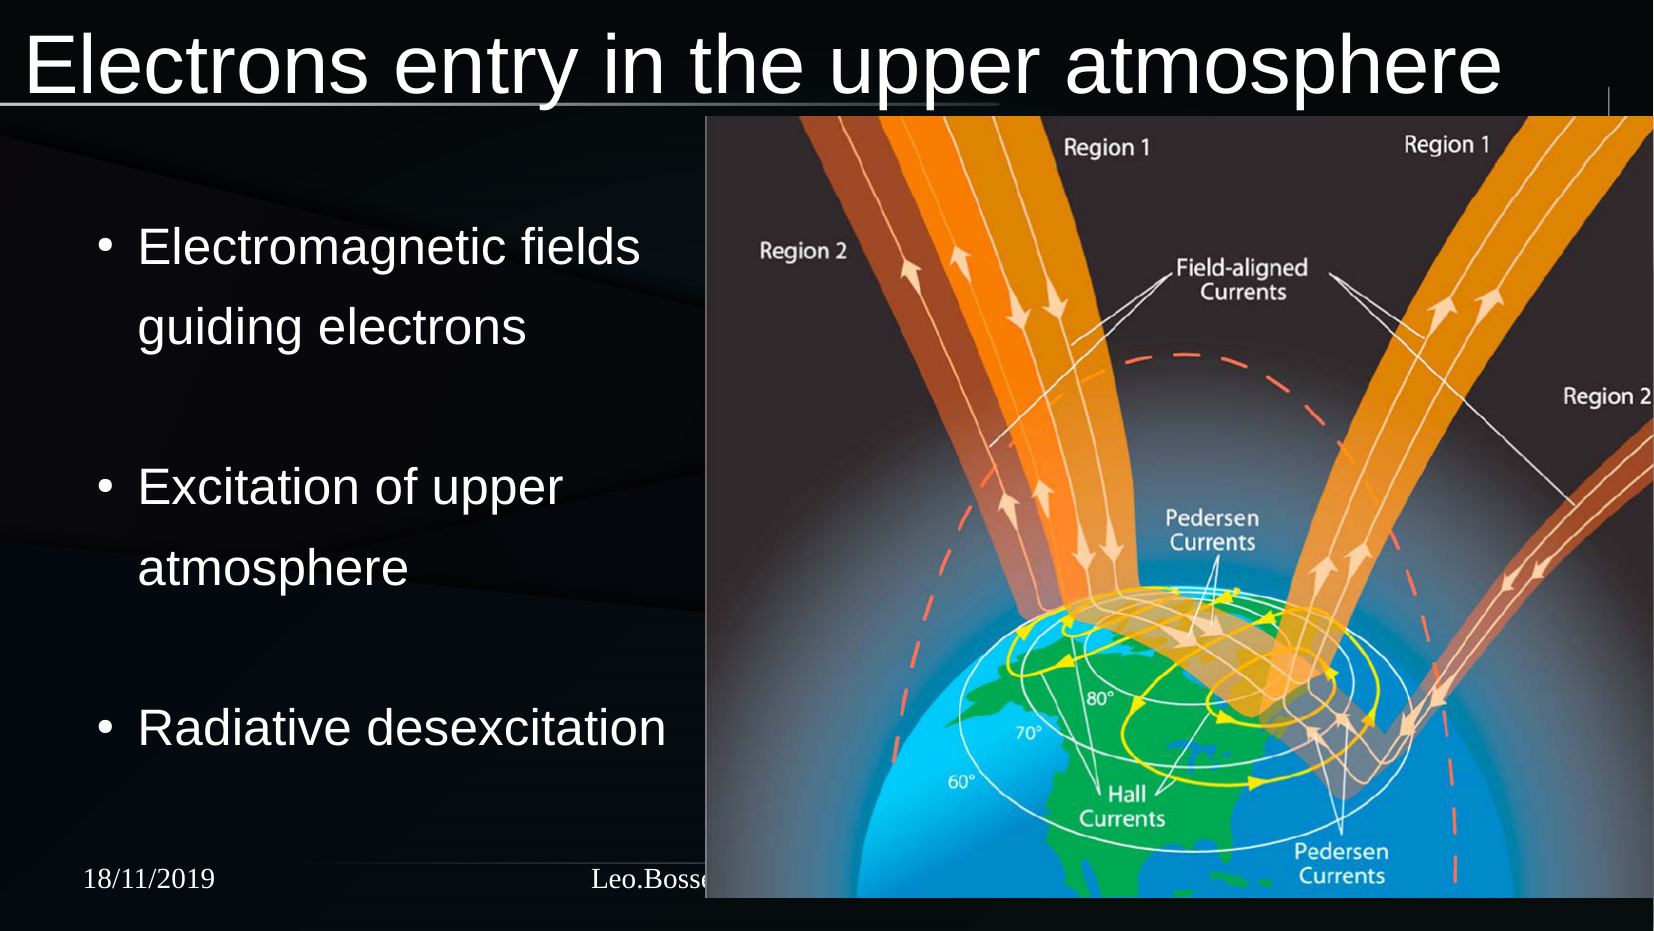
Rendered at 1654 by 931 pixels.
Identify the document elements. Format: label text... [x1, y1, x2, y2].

list Electromagnetic fields guiding electrons Excitation of upper atmosphere Radiative desexcitation [82, 217, 705, 758]
picture [0, 0, 1654, 931]
title Electrons entry in the upper atmosphere [23, 11, 1589, 119]
